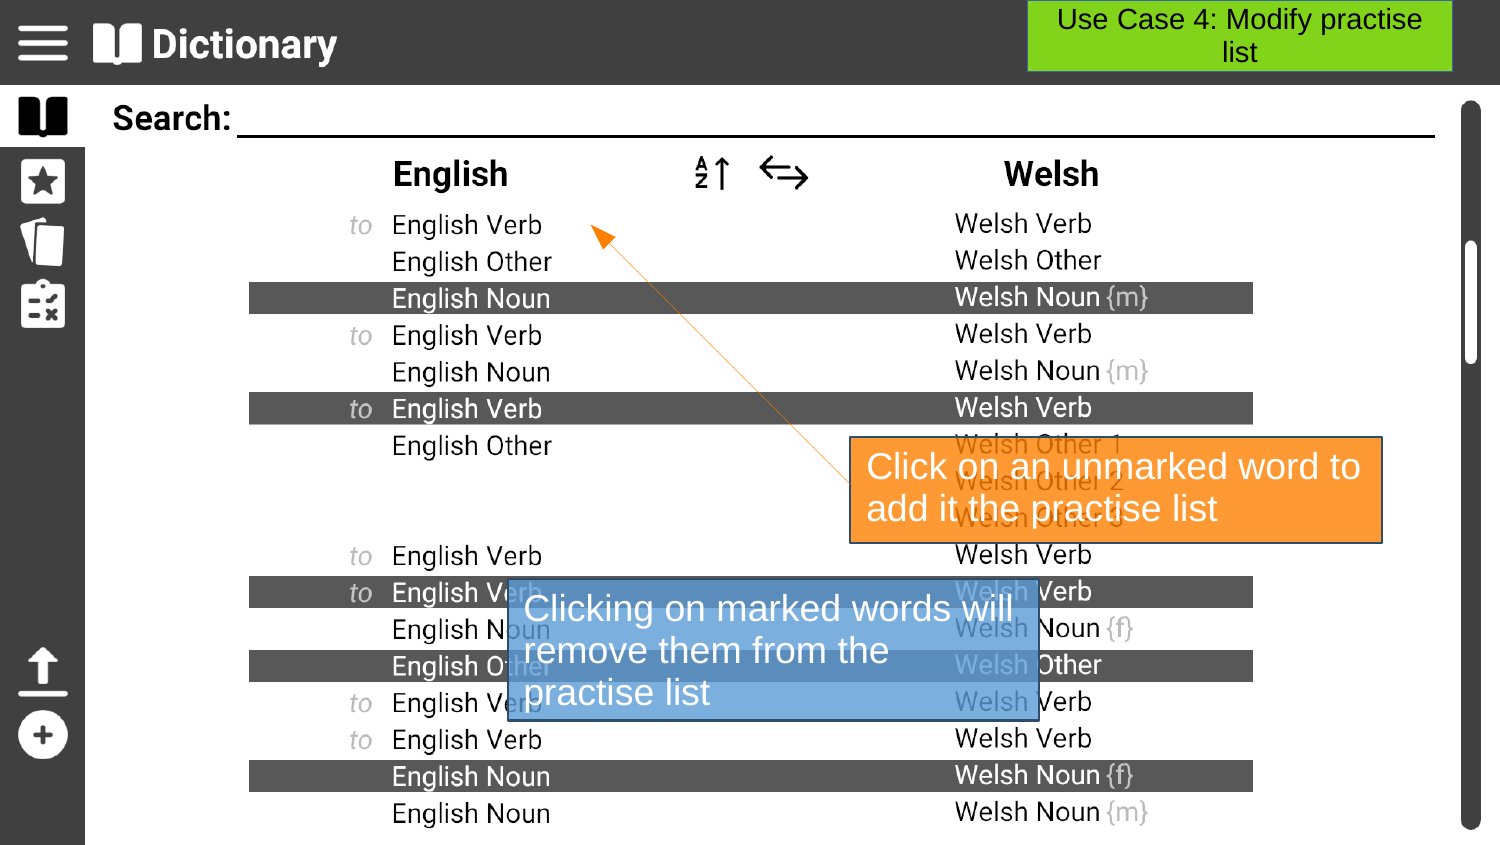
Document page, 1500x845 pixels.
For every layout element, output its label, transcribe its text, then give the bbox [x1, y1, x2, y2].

text_box Click on an unmarked word to add it the practise list [850, 437, 1383, 544]
picture [0, 0, 1500, 845]
text_box Use Case 4: Modify practise list [1027, 0, 1453, 72]
text_box Clicking on marked words will remove them from the practise list [507, 578, 1040, 721]
